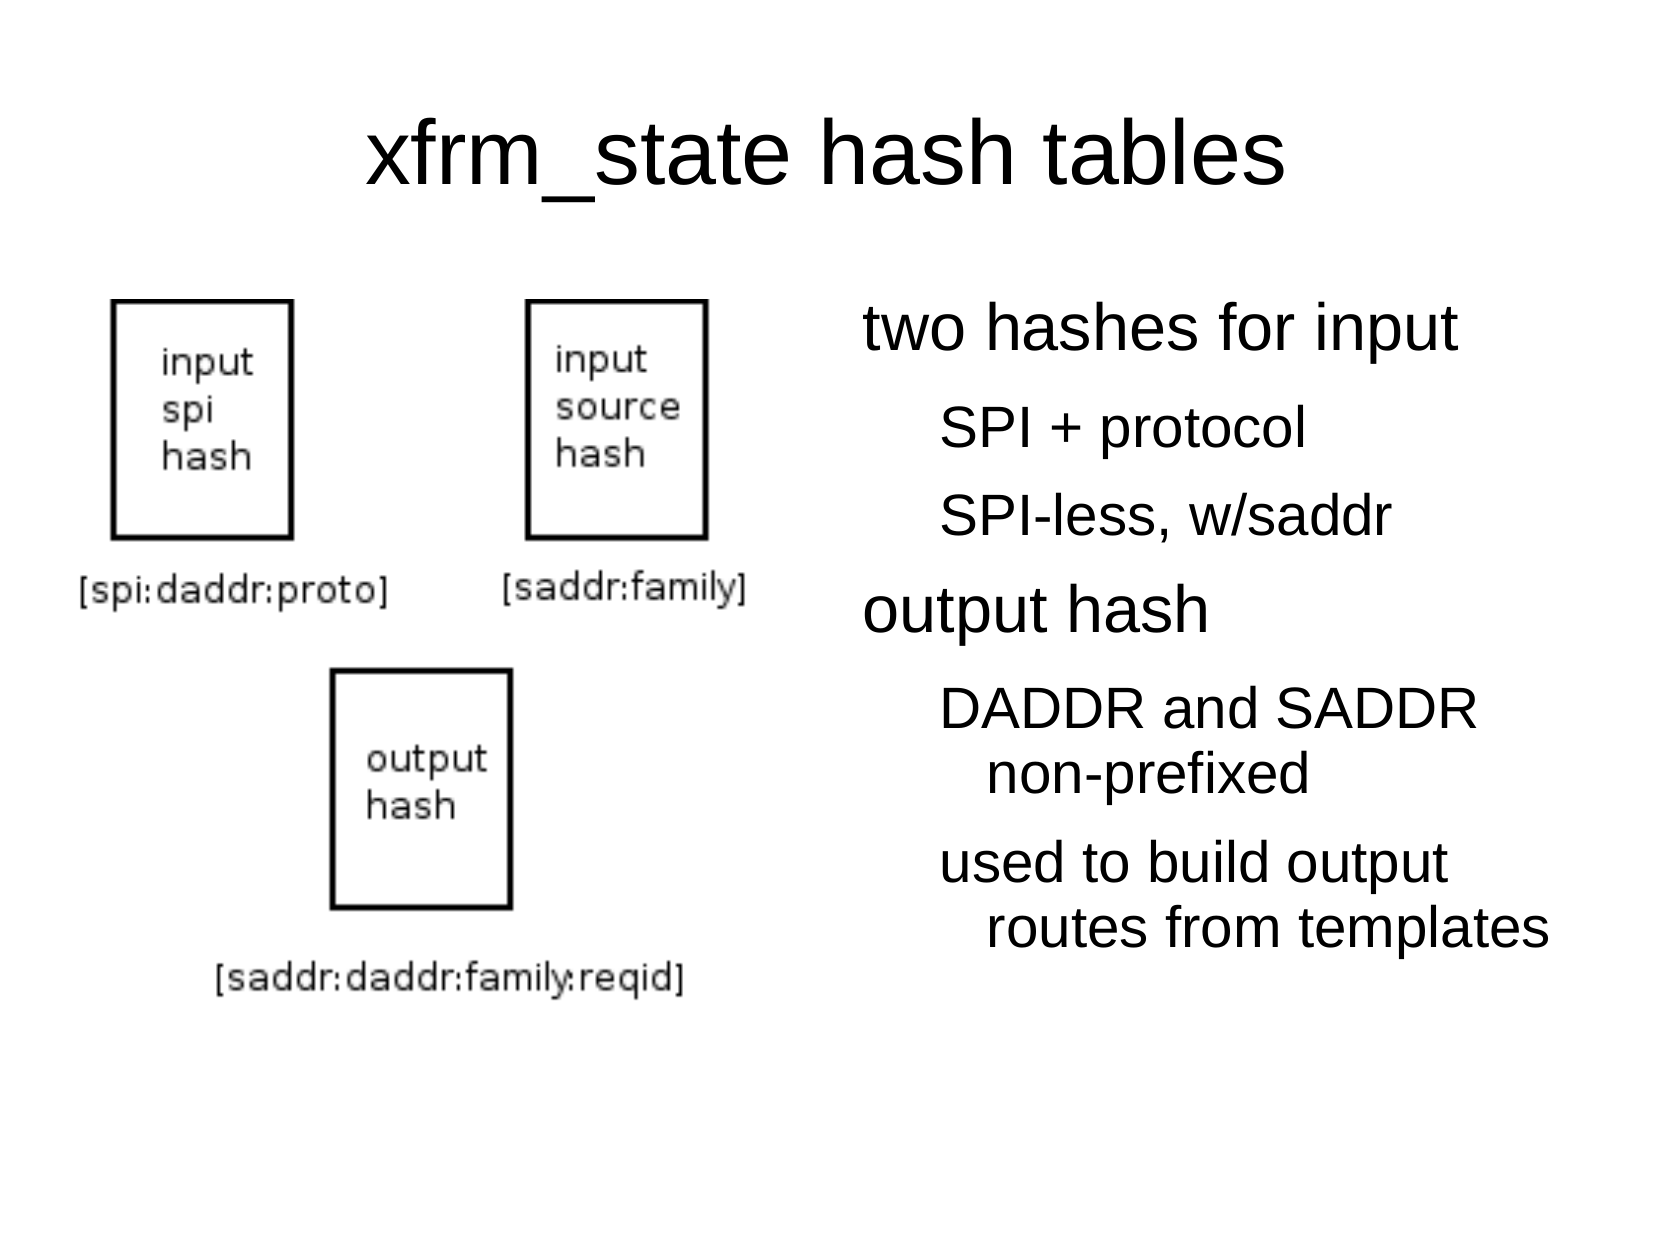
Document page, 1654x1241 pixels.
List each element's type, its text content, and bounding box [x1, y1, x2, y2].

picture [76, 299, 751, 1018]
list two hashes for input SPI + protocol SPI-less, w/saddr output hash DADDR and SADDR non-prefixed used to build output routes from templates [845, 290, 1572, 1109]
title xfrm_state hash tables [82, 49, 1571, 257]
